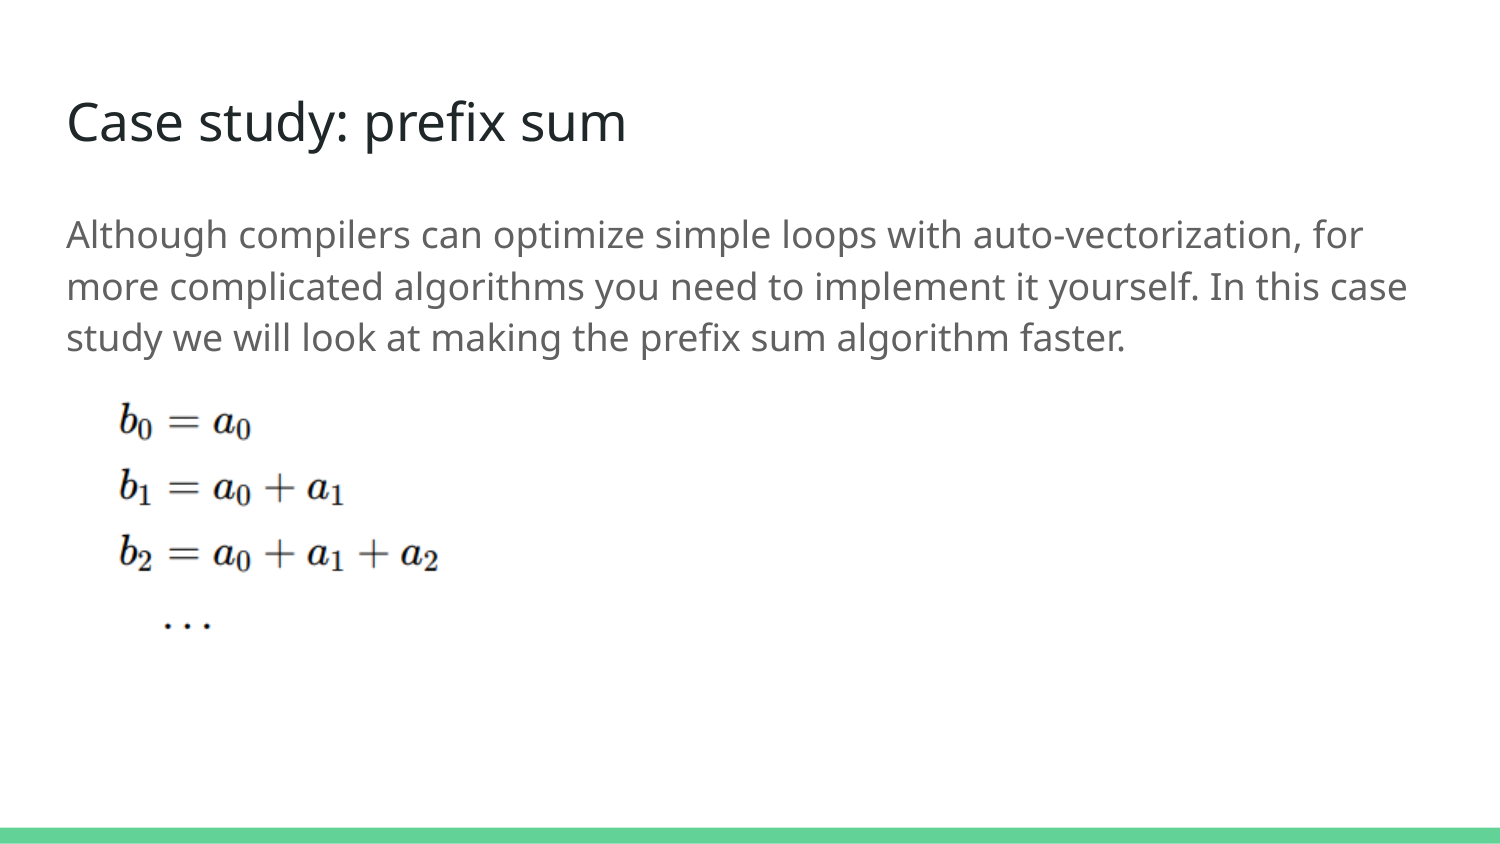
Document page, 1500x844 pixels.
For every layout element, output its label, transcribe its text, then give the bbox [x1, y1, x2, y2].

title Case study: prefix sum [51, 72, 1449, 167]
picture [51, 372, 483, 659]
list Although compilers can optimize simple loops with auto-vectorization, for more complicated algorithms you need to implement it yourself. In this case study we will look at making the prefix sum algorithm faster. [51, 189, 1449, 750]
